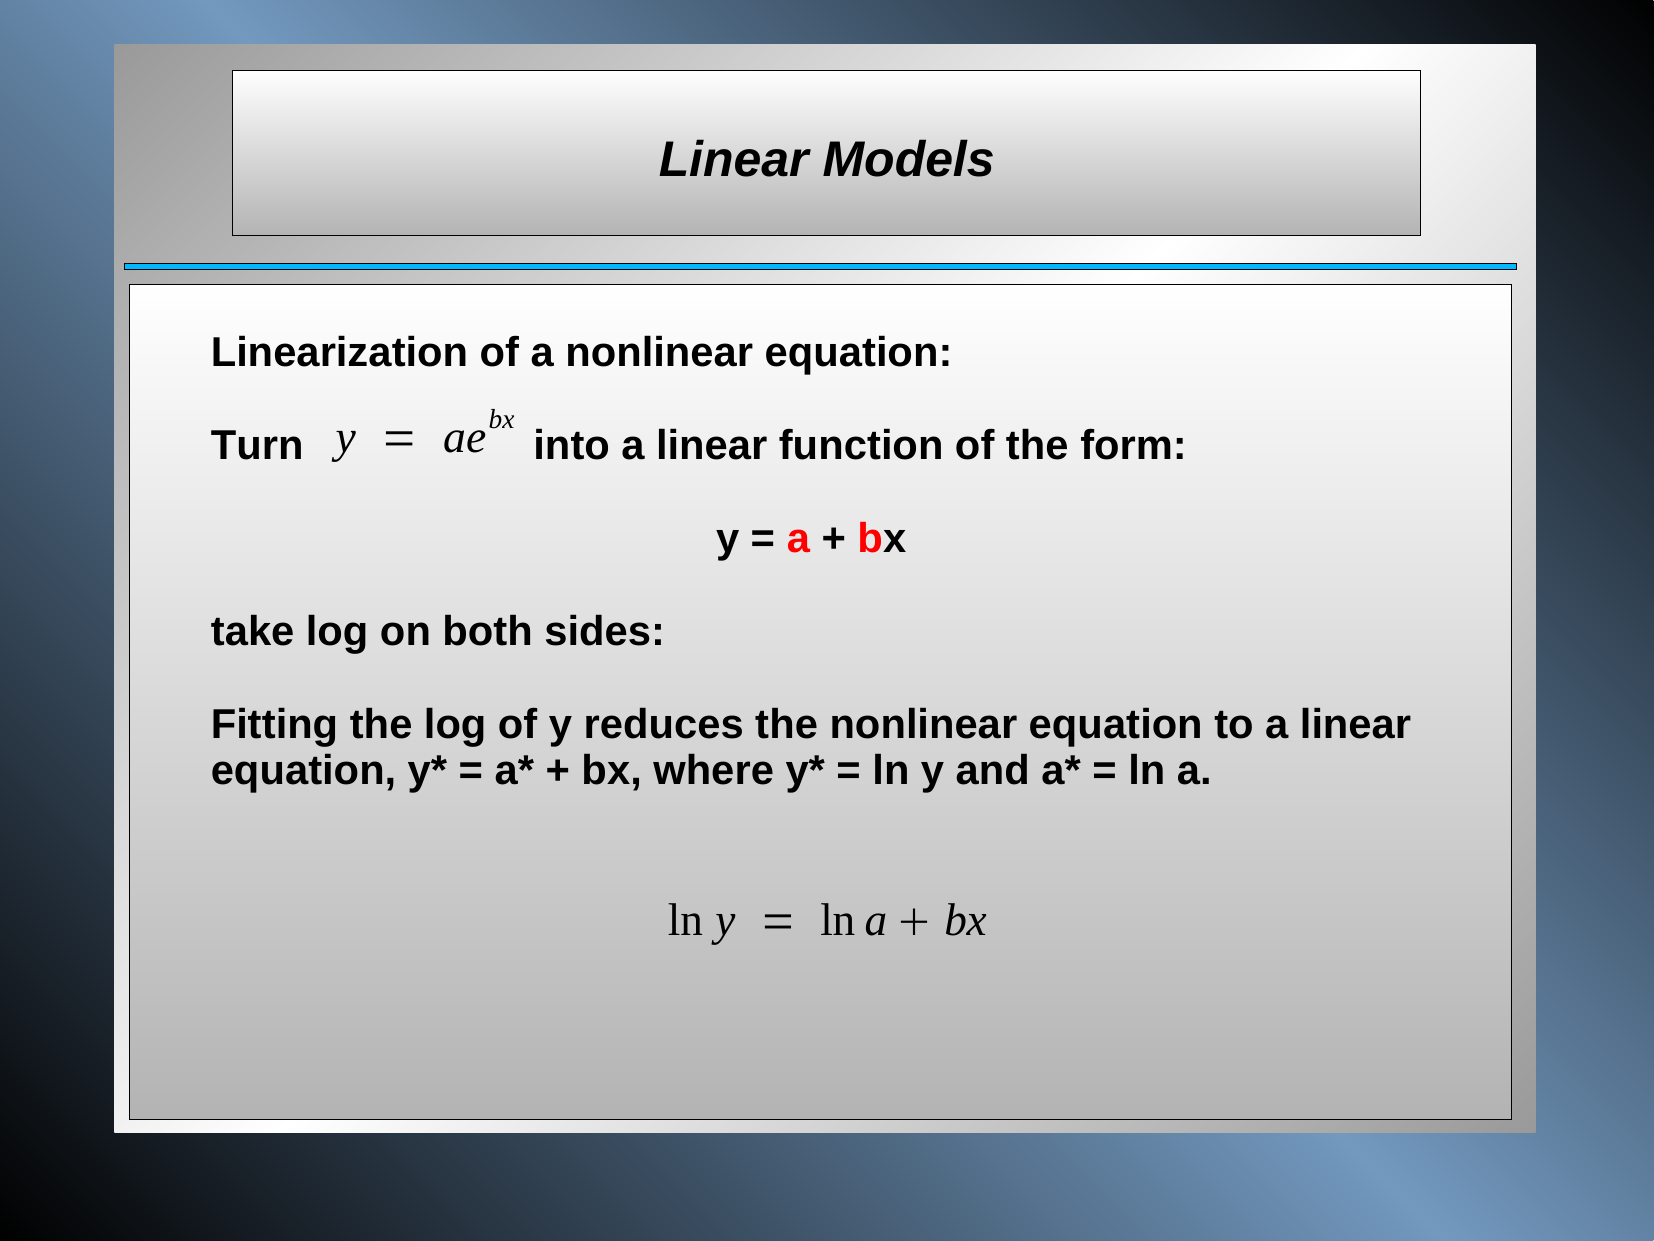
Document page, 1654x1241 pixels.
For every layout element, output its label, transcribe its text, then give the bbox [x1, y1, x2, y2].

text_box [232, 70, 1421, 236]
text_box [124, 263, 1517, 270]
text_box Linear Models [397, 131, 1256, 194]
chart [660, 894, 993, 946]
chart [323, 404, 520, 462]
text_box Linearization of a nonlinear equation: Turn into a linear function of the form: y = a + bx take log on both sides: Fitting the log of y reduces the nonlinear equation to a linear equation, y* = a* + bx, where y* = ln y and a* = ln a. [210, 328, 1443, 841]
text_box [129, 284, 1512, 1120]
